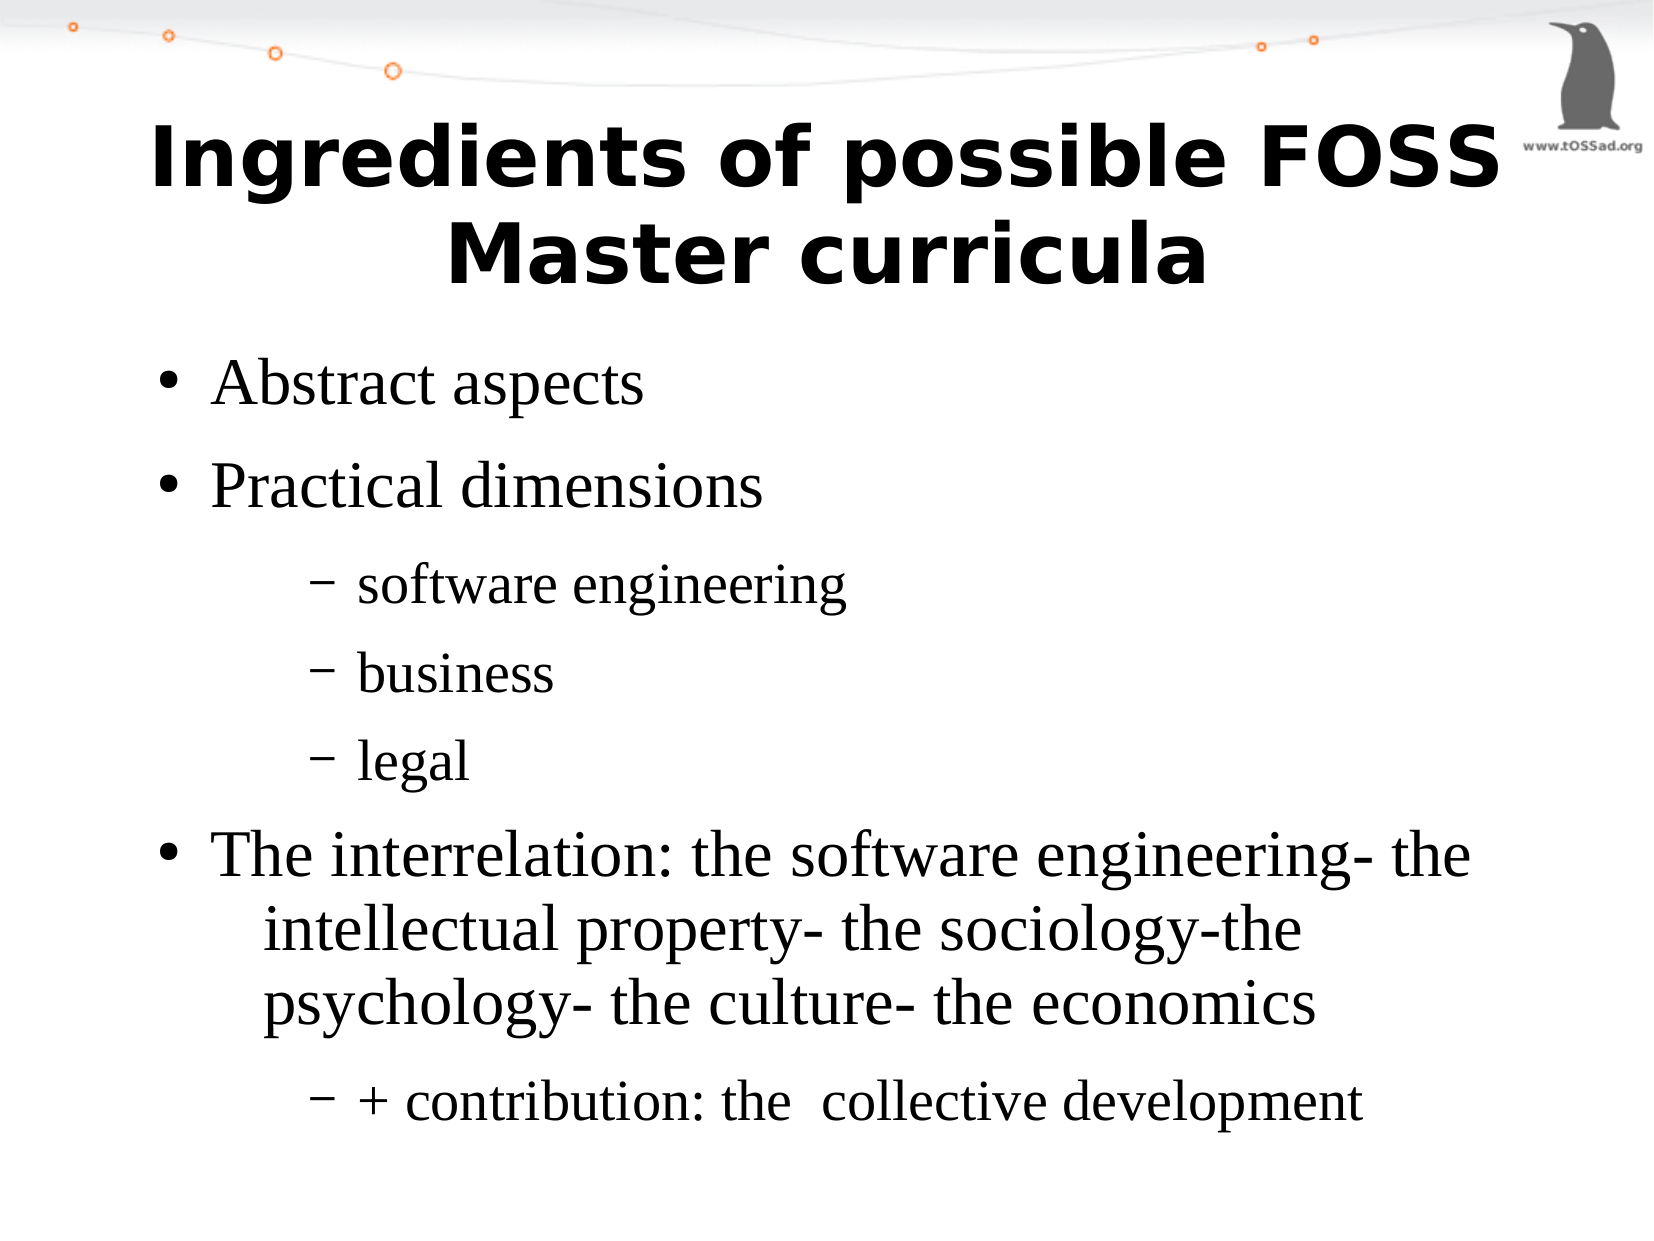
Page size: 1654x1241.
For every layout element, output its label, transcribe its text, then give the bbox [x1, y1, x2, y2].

list Abstract aspects Practical dimensions software engineering business legal The interrelation: the software engineering- the intellectual property- the sociology-the psychology- the culture- the economics + contribution: the collective development [121, 344, 1534, 1191]
picture [0, 0, 1654, 157]
title Ingredients of possible FOSS Master curricula [121, 102, 1534, 311]
